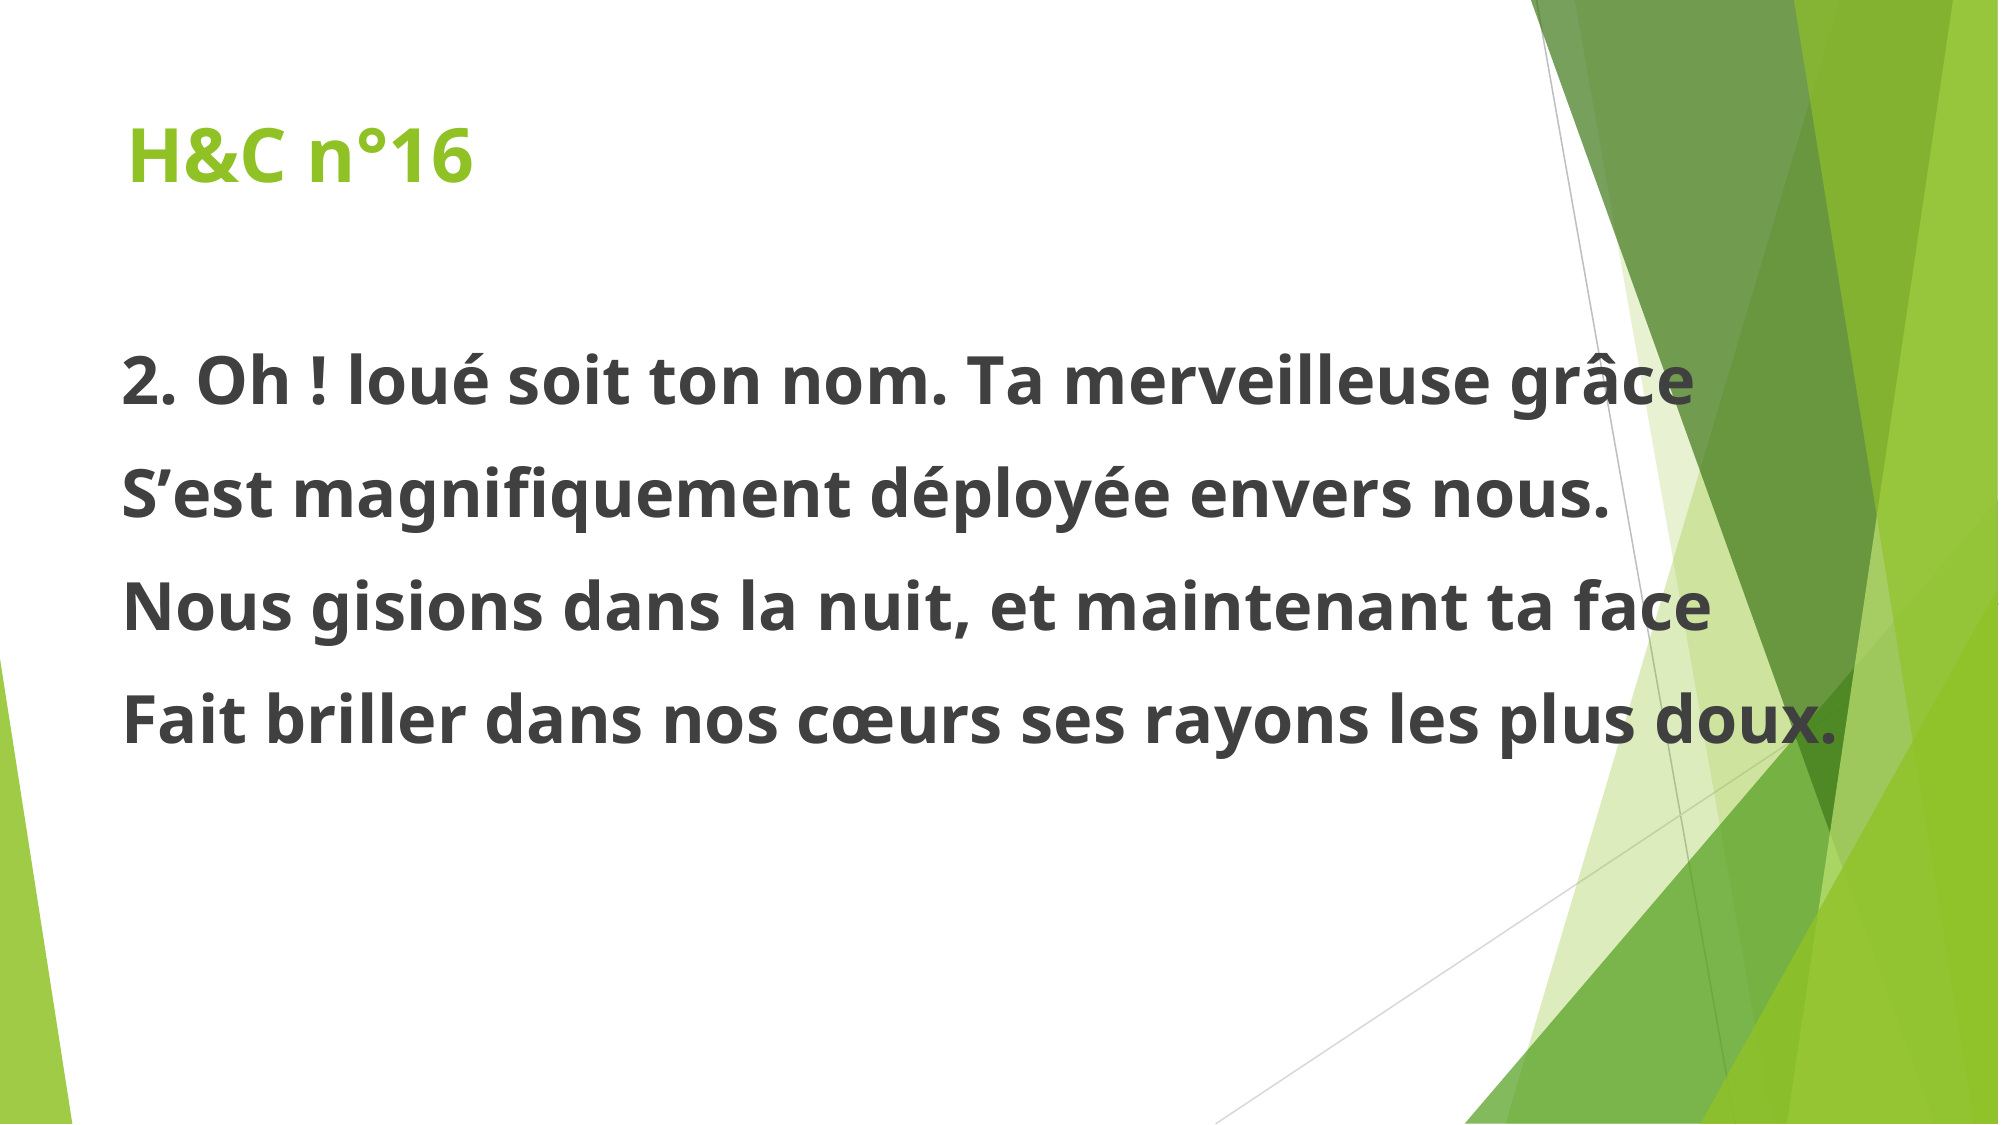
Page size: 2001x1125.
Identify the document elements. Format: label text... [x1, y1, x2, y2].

text_box 2. Oh ! loué soit ton nom. Ta merveilleuse grâce S’est magnifiquement déployée envers nous. Nous gisions dans la nuit, et maintenant ta face Fait briller dans nos cœurs ses rayons les plus doux. [106, 318, 1961, 886]
text_box H&C n°16 [111, 99, 1522, 213]
